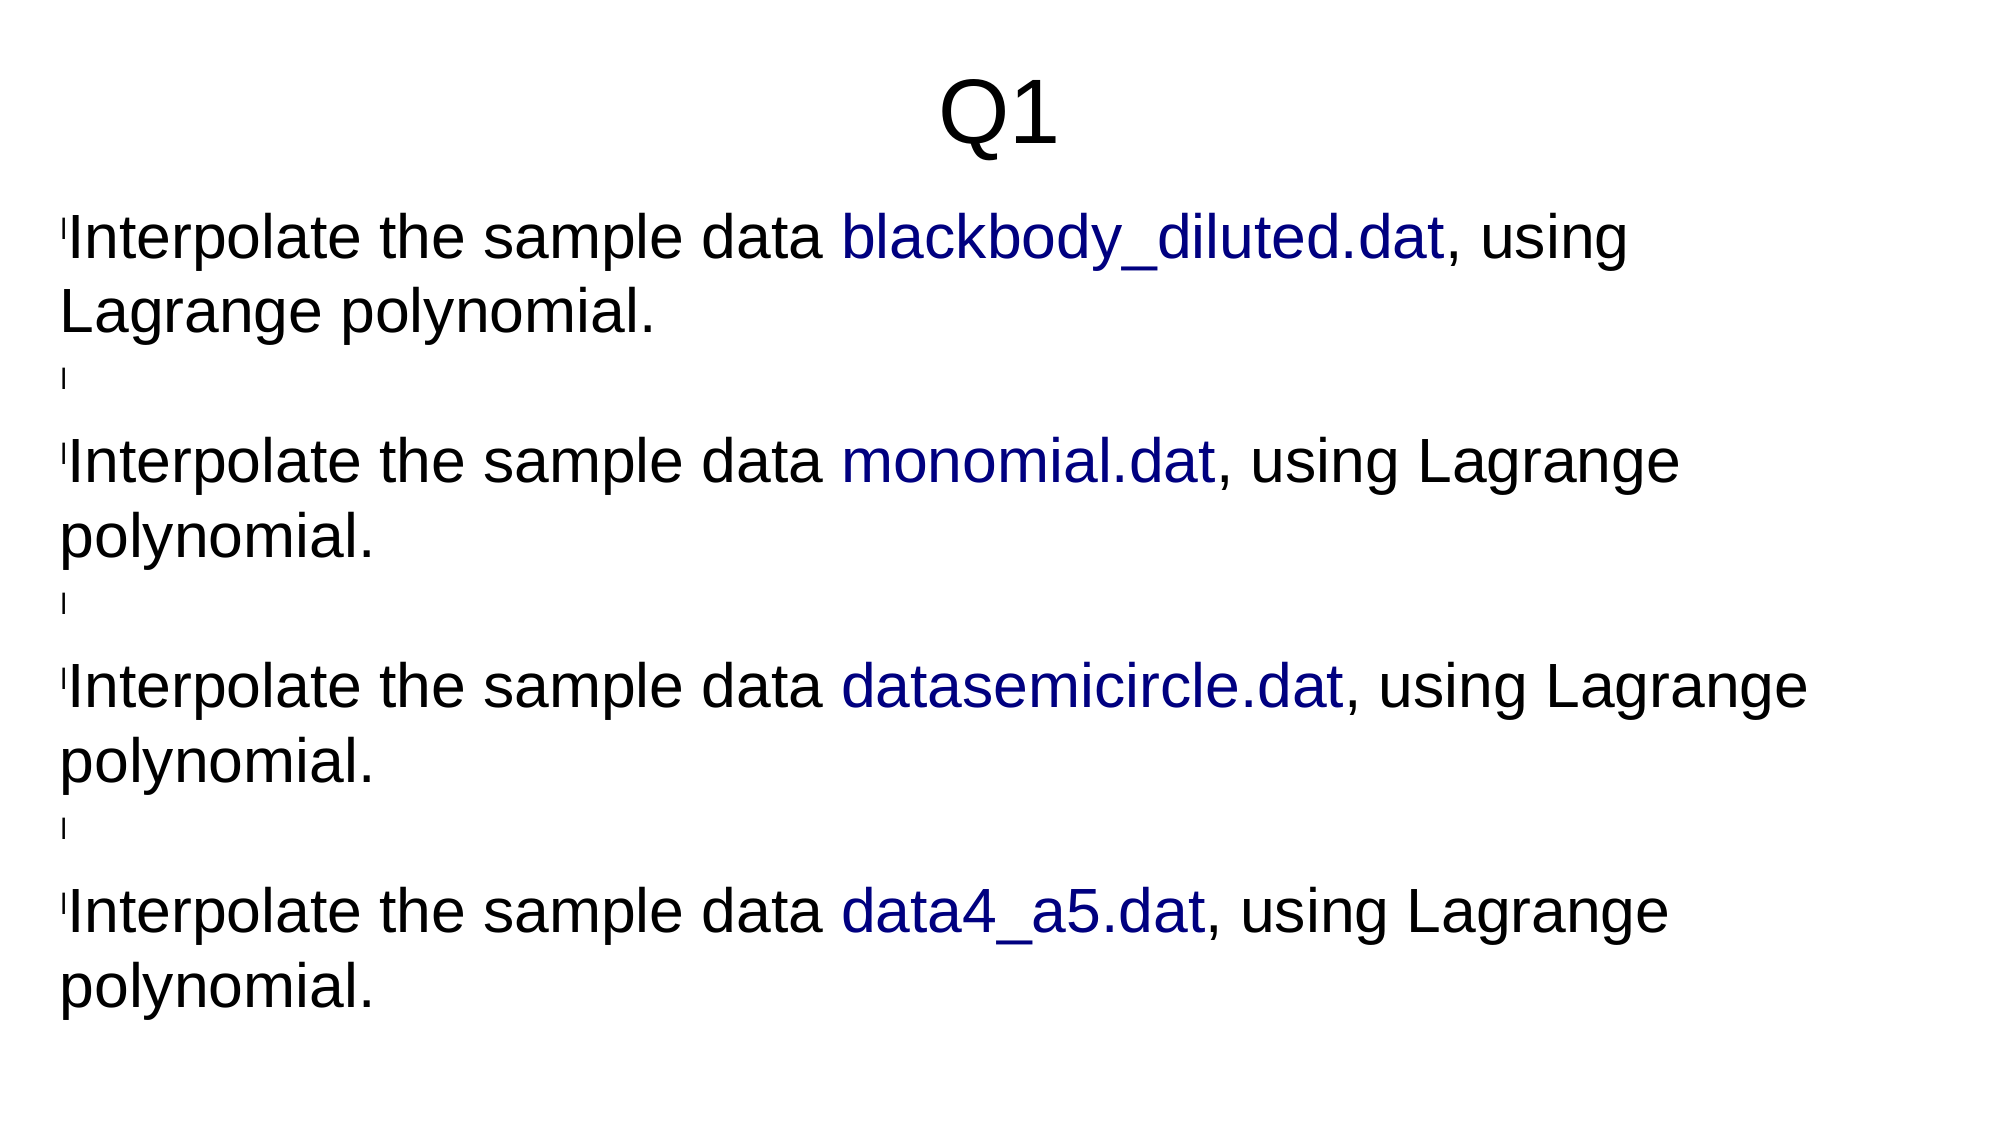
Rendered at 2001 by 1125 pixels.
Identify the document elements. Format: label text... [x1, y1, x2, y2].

text_box Interpolate the sample data blackbody_diluted.dat, using Lagrange polynomial. Interpolate the sample data monomial.dat, using Lagrange polynomial. Interpolate the sample data datasemicircle.dat, using Lagrange polynomial. Interpolate the sample data data4_a5.dat, using Lagrange polynomial. [45, 188, 1900, 975]
text_box Q1 [99, 44, 1900, 188]
